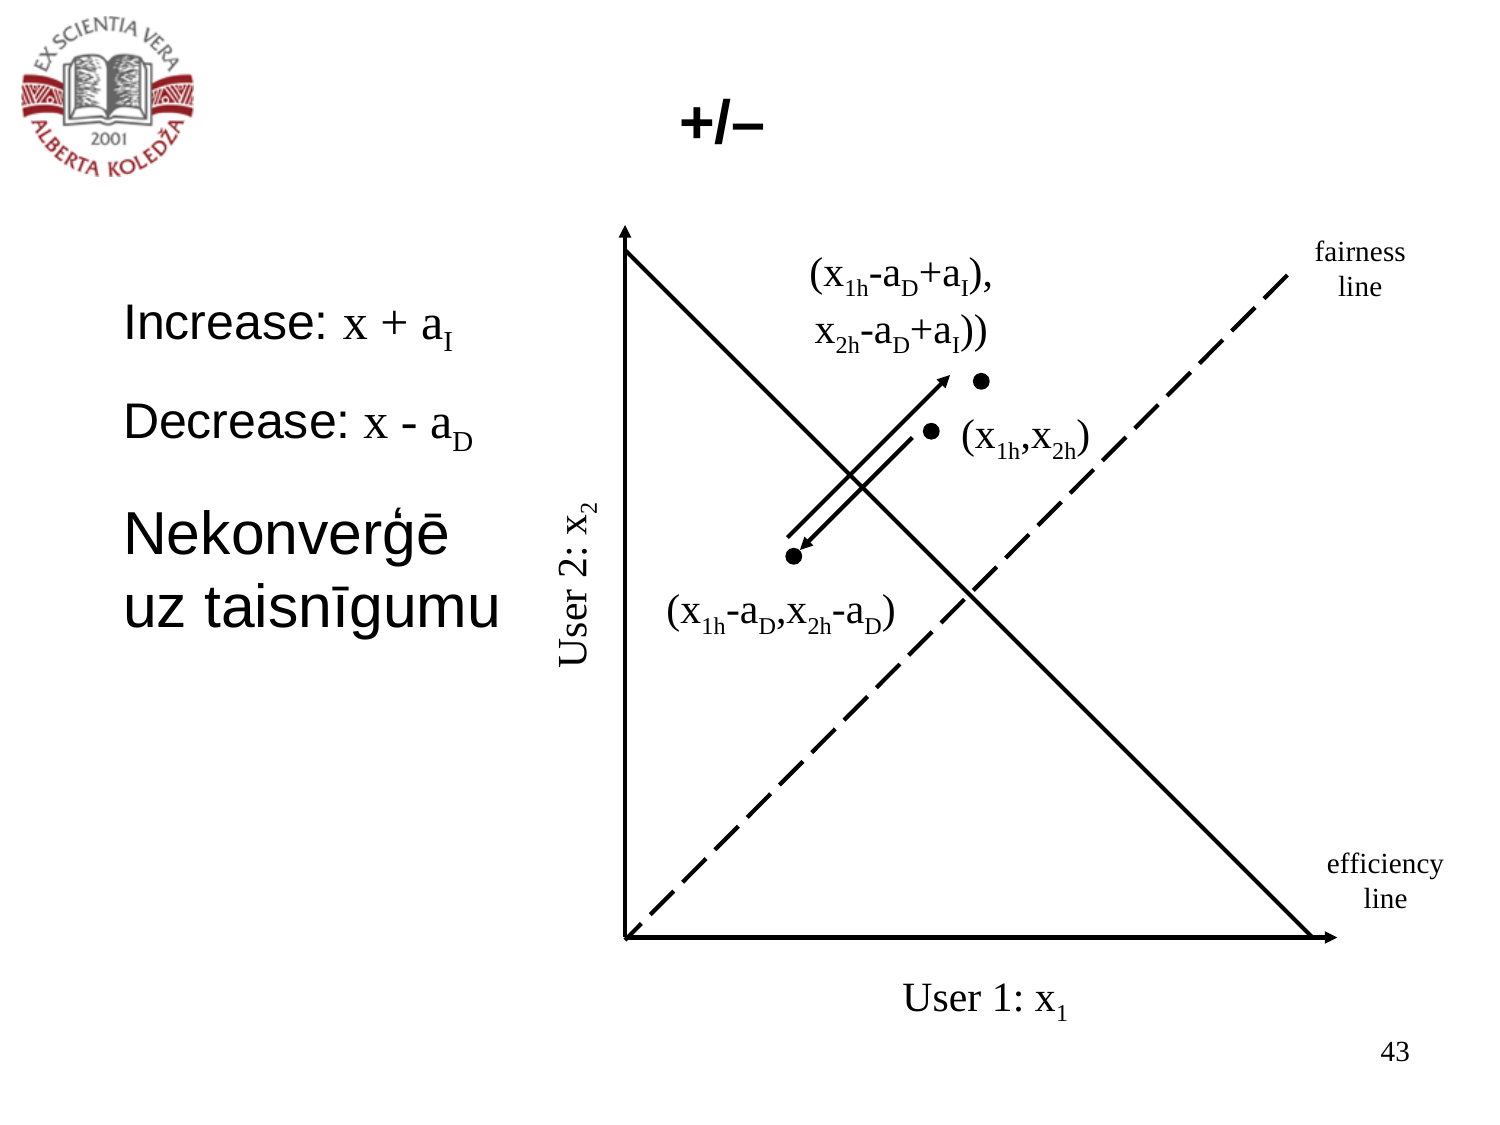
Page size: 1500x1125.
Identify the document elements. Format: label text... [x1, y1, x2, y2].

text_box fairness line [1299, 224, 1421, 310]
text_box User 2: x2 [538, 487, 610, 684]
list Increase: x + aI Decrease: x - aD Nekonverģē uz taisnīgumu [37, 282, 538, 1006]
text_box (x1h-aD+aI), x2h-aD+aI)) [794, 237, 1009, 366]
picture [21, 16, 194, 177]
text_box efficiency line [1312, 837, 1460, 923]
title +/– [50, 62, 1374, 175]
text_box (x1h-aD,x2h-aD) [651, 575, 911, 647]
text_box <skaitlis> [1074, 1025, 1426, 1101]
text_box [975, 375, 988, 388]
text_box [787, 549, 801, 563]
text_box [924, 424, 938, 438]
text_box User 1: x1 [887, 962, 1084, 1034]
text_box (x1h,x2h) [946, 399, 1106, 472]
